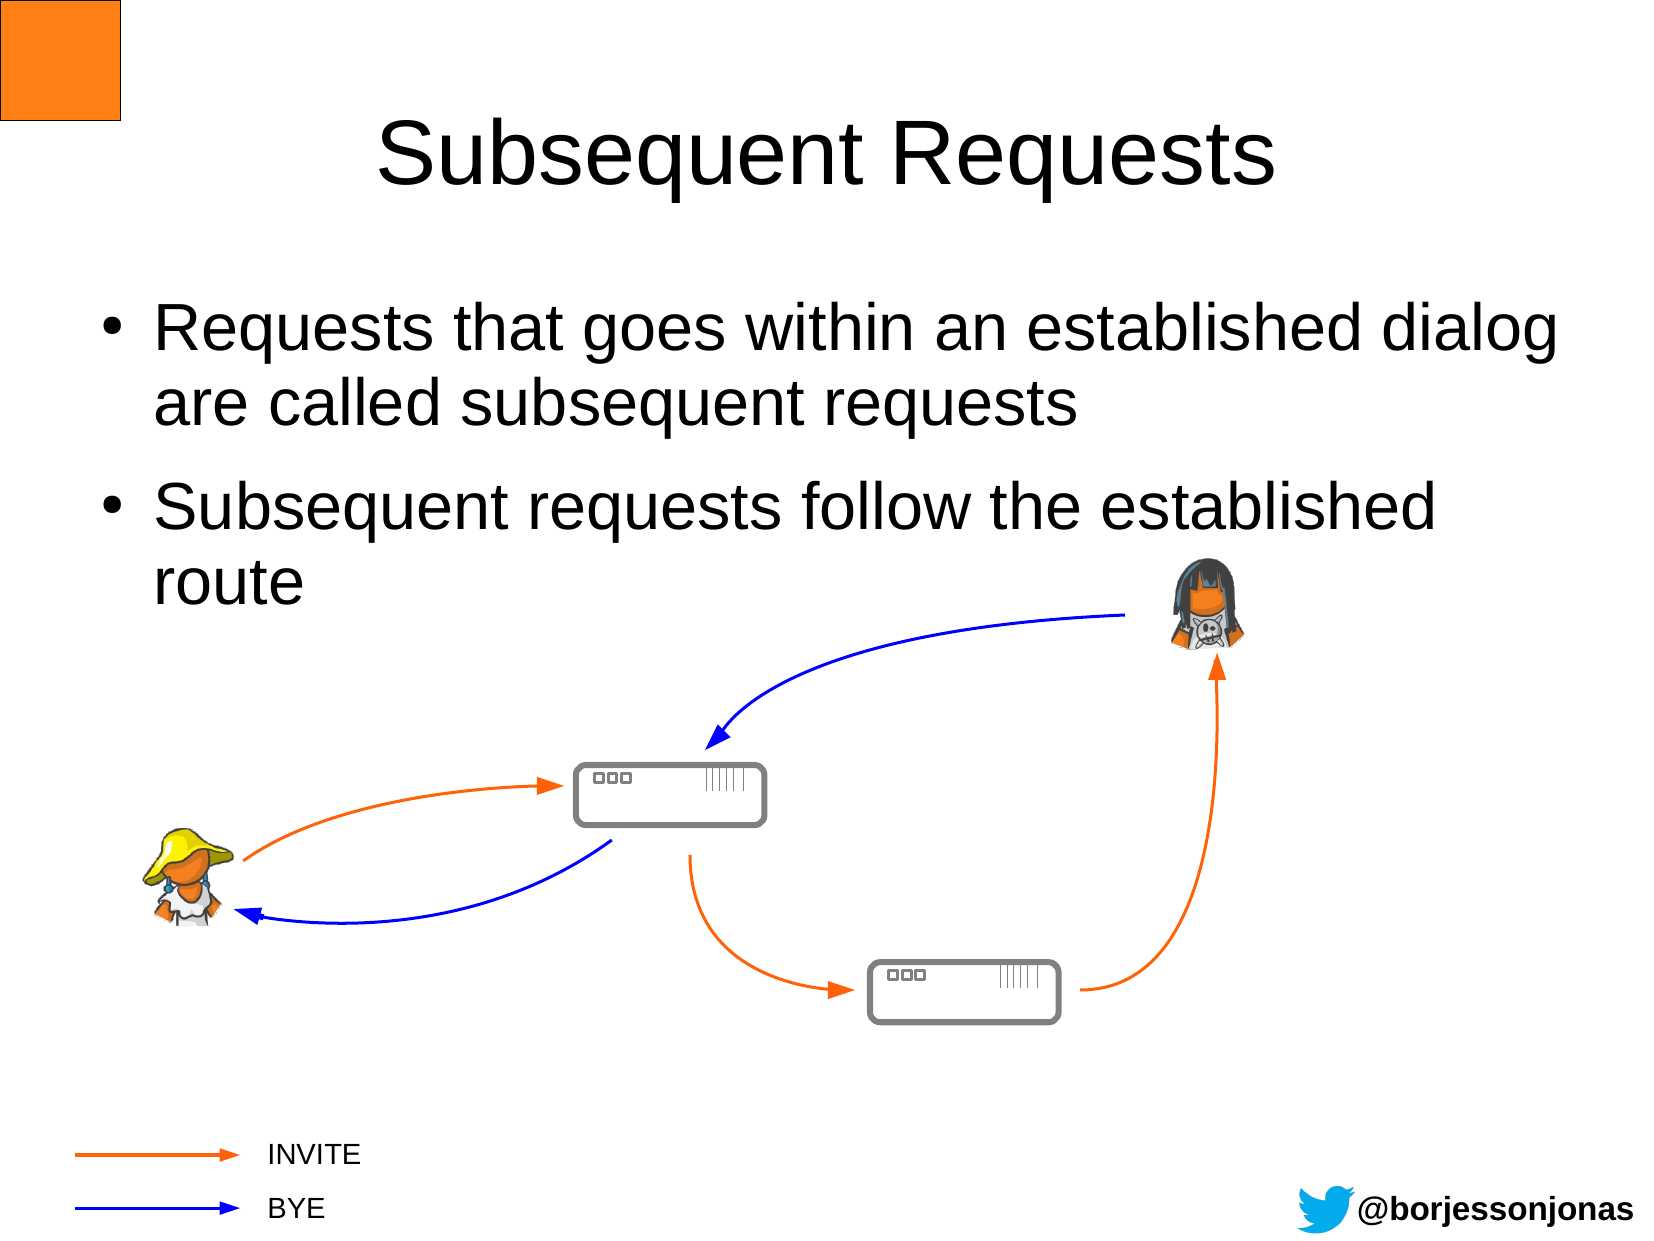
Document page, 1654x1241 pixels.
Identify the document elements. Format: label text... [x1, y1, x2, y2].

text_box BYE [249, 1181, 344, 1235]
picture [1155, 554, 1253, 653]
list Requests that goes within an established dialog are called subsequent requests Subsequent requests follow the established route [82, 290, 1571, 1109]
title Subsequent Requests [82, 49, 1571, 257]
text_box INVITE [249, 1128, 380, 1182]
picture [1277, 1160, 1375, 1241]
text_box [870, 962, 1059, 1023]
picture [135, 824, 241, 931]
text_box [575, 765, 765, 826]
